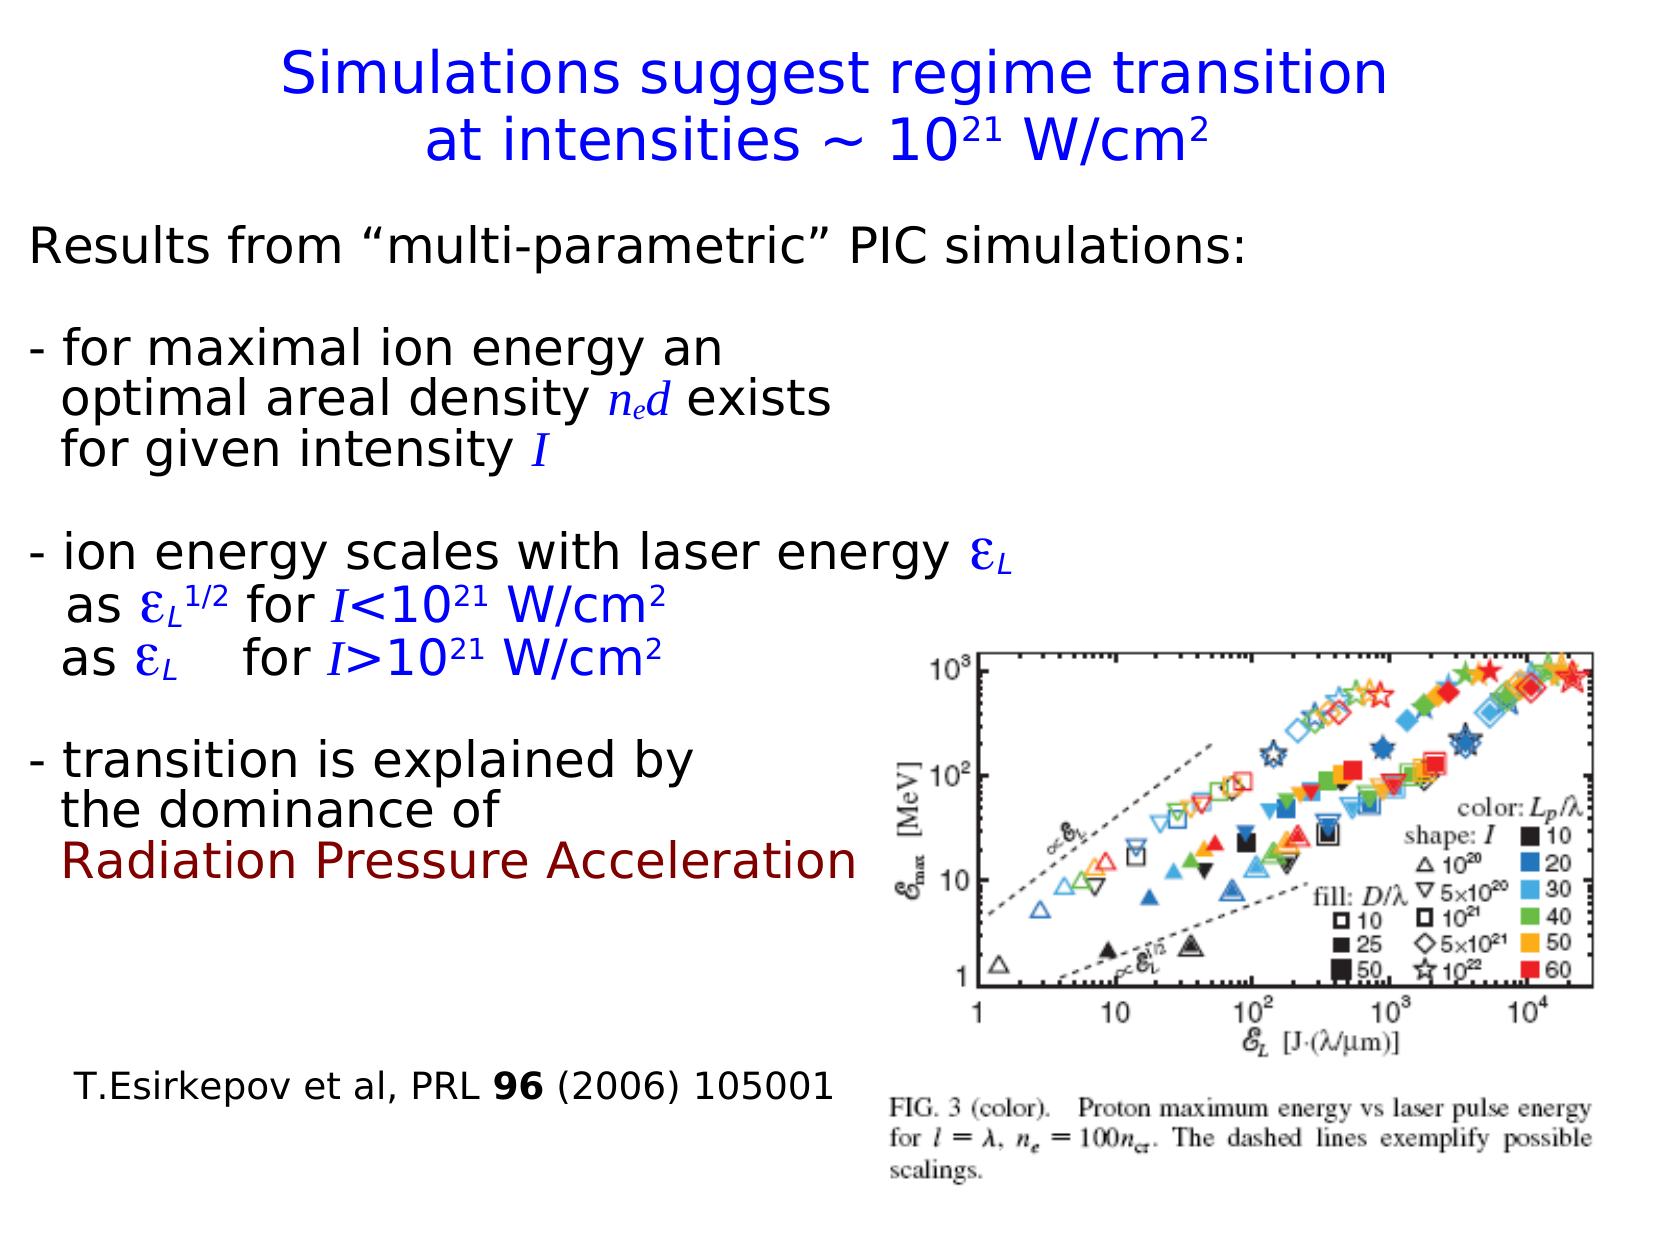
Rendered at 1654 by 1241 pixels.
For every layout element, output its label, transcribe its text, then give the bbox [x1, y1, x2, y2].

text_box T.Esirkepov et al, PRL 96 (2006) 105001 [59, 1062, 851, 1153]
text_box Simulations suggest regime transition at intensities ~ 1021 W/cm2 [266, 33, 1406, 182]
picture [860, 642, 1611, 1198]
text_box Results from “multi-parametric” PIC simulations: - for maximal ion energy an optimal areal density ned exists for given intensity I - ion energy scales with laser energy eL as eL1/2 for I<1021 W/cm2 as eL for I>1021 W/cm2 - transition is explained by the dominance of Radiation Pressure Acceleration [13, 216, 1265, 947]
